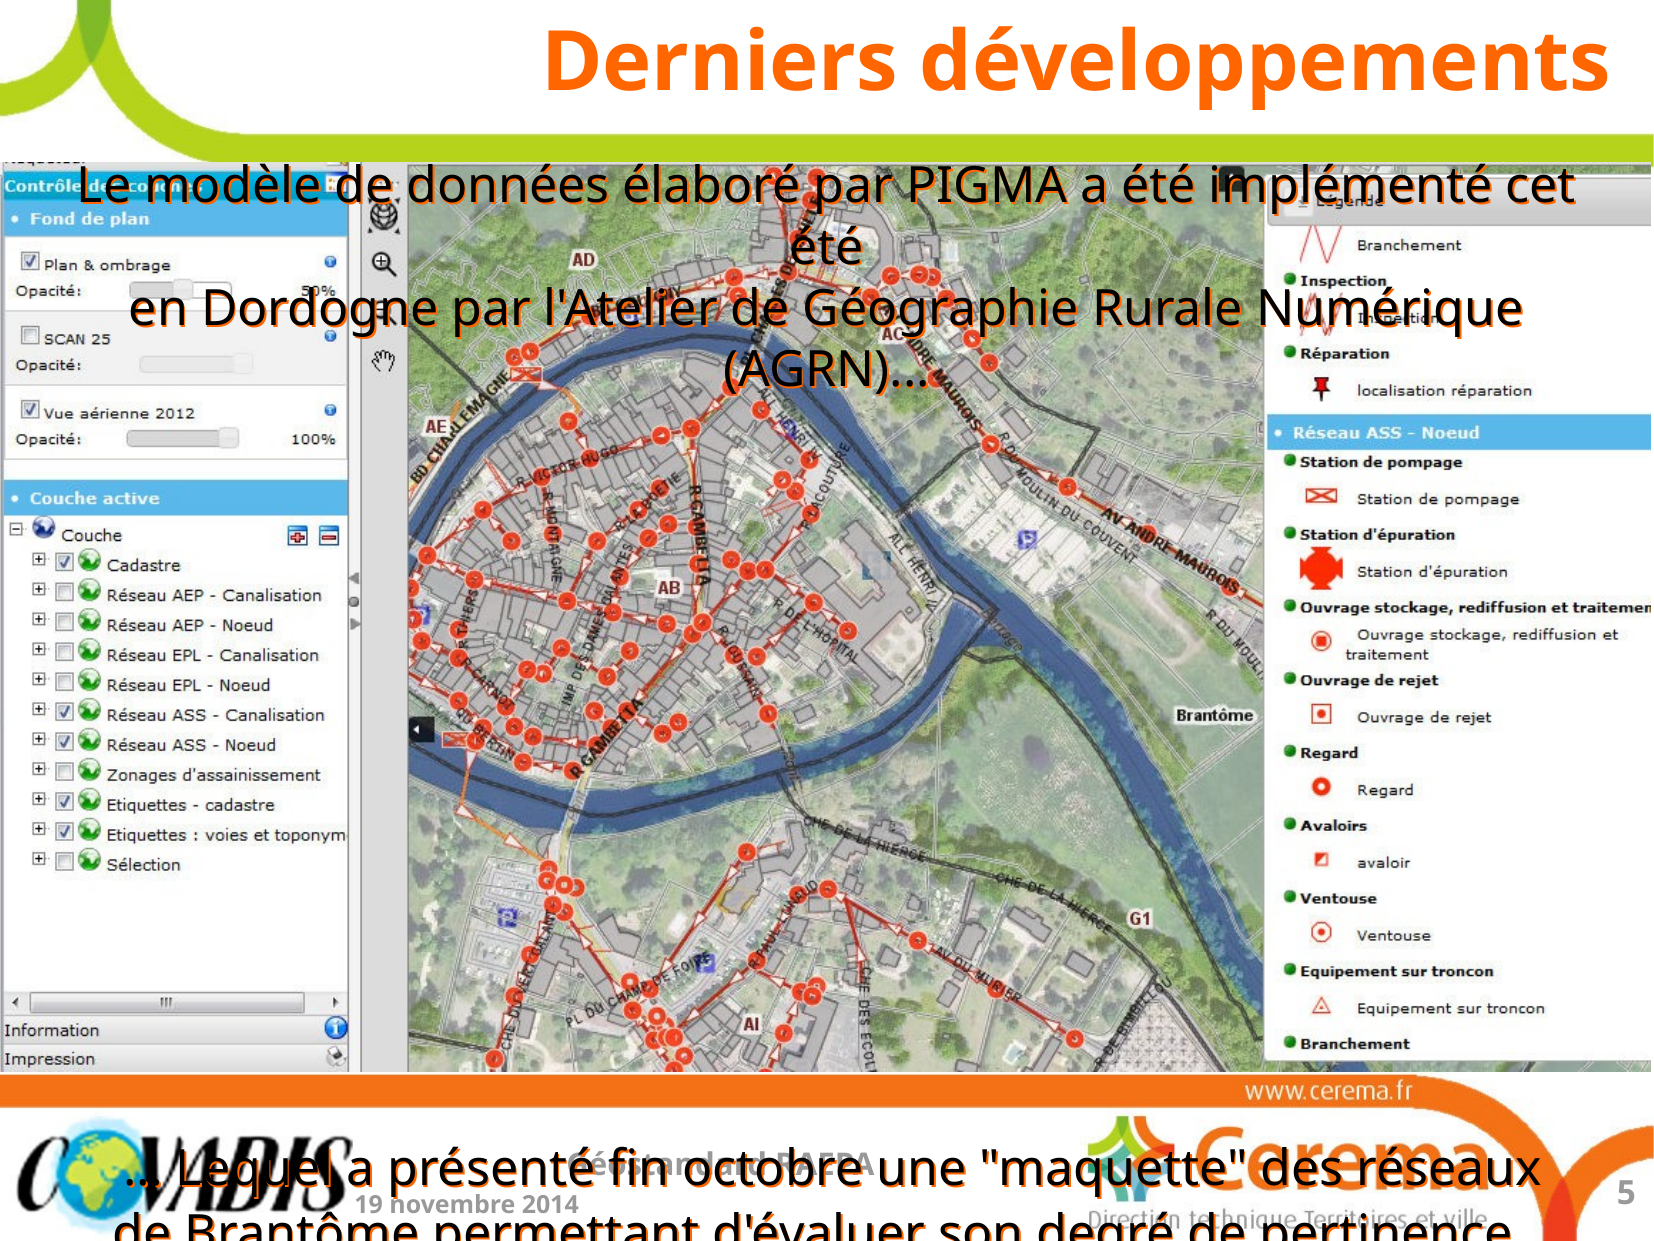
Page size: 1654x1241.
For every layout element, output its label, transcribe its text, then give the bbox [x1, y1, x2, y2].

picture [400, 1228, 412, 1234]
picture [195, 1220, 208, 1229]
list Le modèle de données élaboré par PIGMA a été implémenté cet été en Dordogne par l'Atelier de Géographie Rurale Numérique (AGRN)... … Lequel a présenté fin octobre une "maquette" des réseaux de Brantôme permettant d'évaluer son degré de pertinence. [35, 153, 1619, 1087]
picture [721, 1228, 734, 1241]
picture [1410, 1228, 1422, 1234]
picture [322, 1228, 337, 1241]
picture [1439, 1228, 1452, 1241]
picture [761, 1228, 772, 1234]
title Derniers développements [177, 0, 1613, 153]
picture [1003, 1228, 1015, 1241]
picture [275, 1228, 288, 1241]
picture [1269, 1228, 1282, 1241]
picture [971, 1228, 985, 1241]
picture [1104, 1228, 1117, 1241]
picture [1493, 1228, 1505, 1234]
picture [1077, 1228, 1088, 1234]
picture [1299, 1228, 1311, 1234]
picture [1380, 1228, 1393, 1241]
picture [522, 1228, 532, 1241]
picture [661, 1228, 673, 1241]
picture [597, 1227, 609, 1241]
picture [442, 1228, 455, 1241]
picture [355, 1228, 365, 1241]
picture [0, 0, 1654, 1241]
picture [1196, 1228, 1209, 1241]
picture [1045, 1228, 1058, 1241]
picture [1329, 1227, 1344, 1241]
picture [372, 1228, 382, 1241]
picture [121, 1228, 134, 1241]
picture [1155, 1228, 1167, 1234]
picture [472, 1228, 484, 1234]
picture [1227, 1228, 1239, 1234]
picture [195, 1235, 209, 1241]
picture [539, 1228, 549, 1241]
picture [568, 1228, 579, 1234]
picture [153, 1228, 164, 1234]
picture [886, 1228, 897, 1234]
